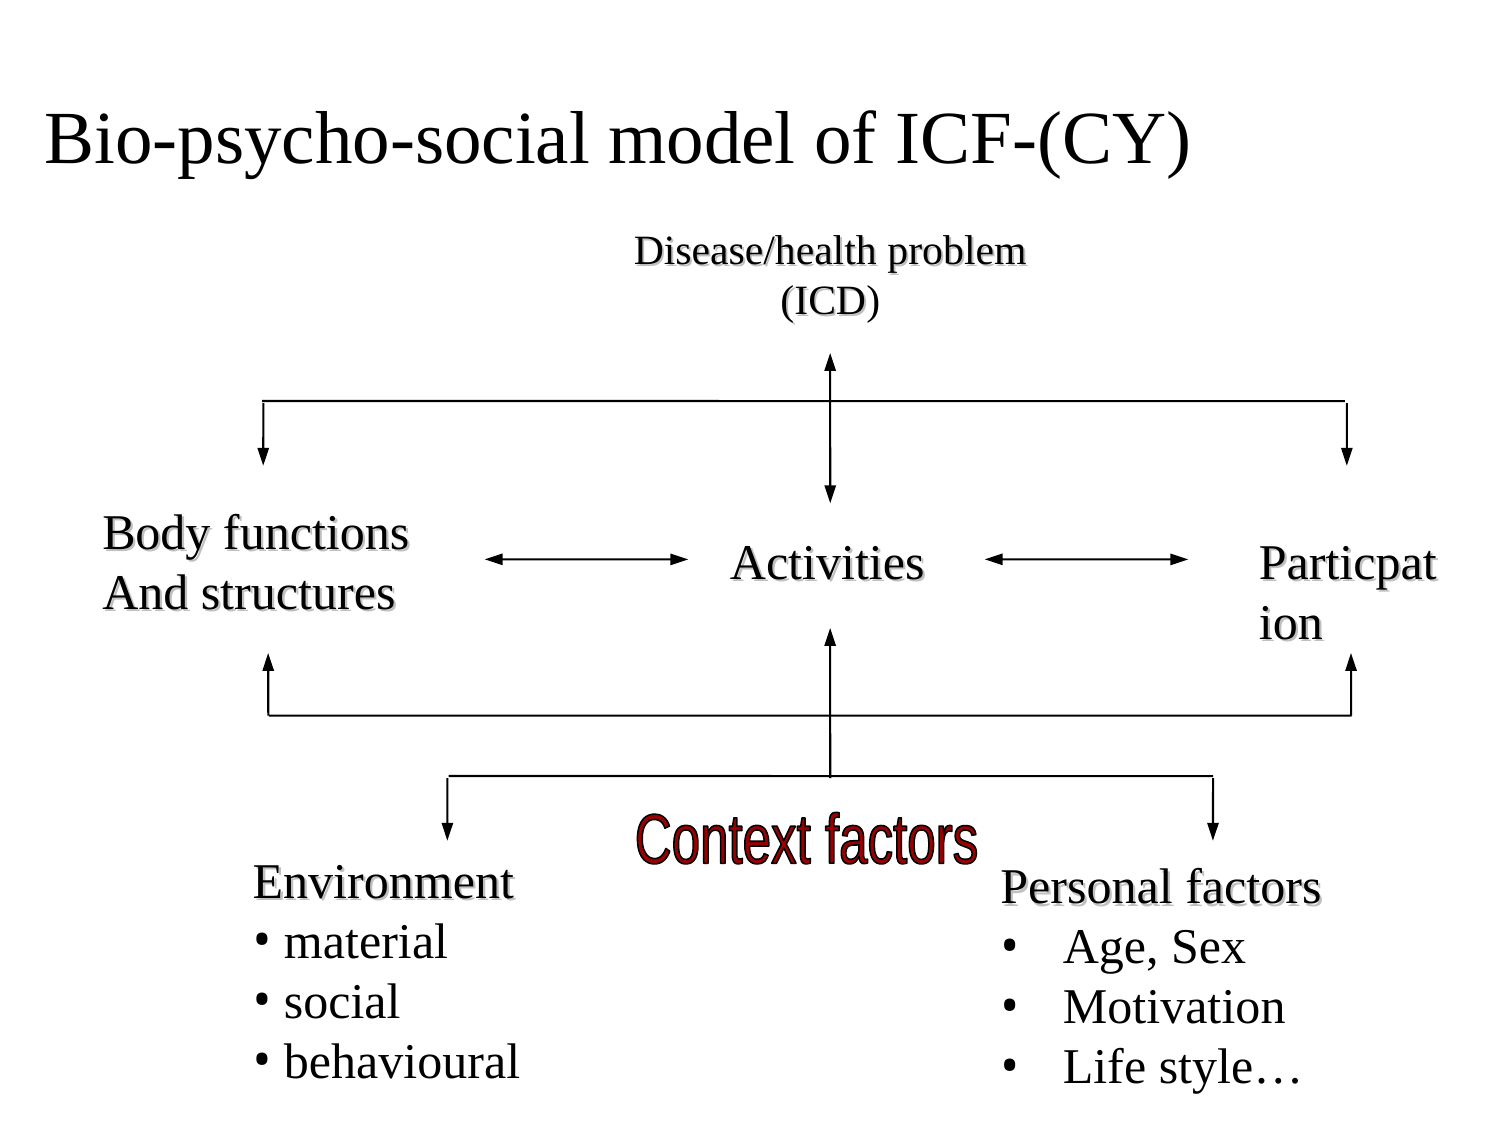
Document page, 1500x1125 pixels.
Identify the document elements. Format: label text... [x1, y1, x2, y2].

text_box Context factors [744, 825, 769, 864]
text_box Context factors [909, 825, 934, 864]
text_box Context factors [825, 812, 840, 864]
text_box Context factors [954, 825, 977, 864]
text_box Environment material social behavioural [238, 841, 698, 1096]
text_box Disease/health problem (ICD) [619, 216, 1042, 331]
text_box Context factors [673, 825, 698, 864]
text_box Context factors [893, 817, 907, 864]
text_box Context factors [703, 825, 726, 864]
text_box Context factors [637, 814, 670, 864]
text_box Context factors [771, 826, 797, 864]
text_box Context factors [841, 825, 868, 864]
text_box Context factors [869, 825, 892, 864]
text_box Bio-psycho-social model of ICF-(CY) [29, 78, 1305, 189]
text_box Context factors [939, 825, 952, 864]
text_box Context factors [797, 817, 811, 864]
text_box Personal factors Age, Sex Motivation Life style… [985, 846, 1444, 1102]
text_box Particpation [1244, 522, 1458, 657]
text_box Body functions And structures [87, 492, 425, 627]
text_box Context factors [729, 817, 743, 864]
text_box Activities [715, 522, 940, 597]
